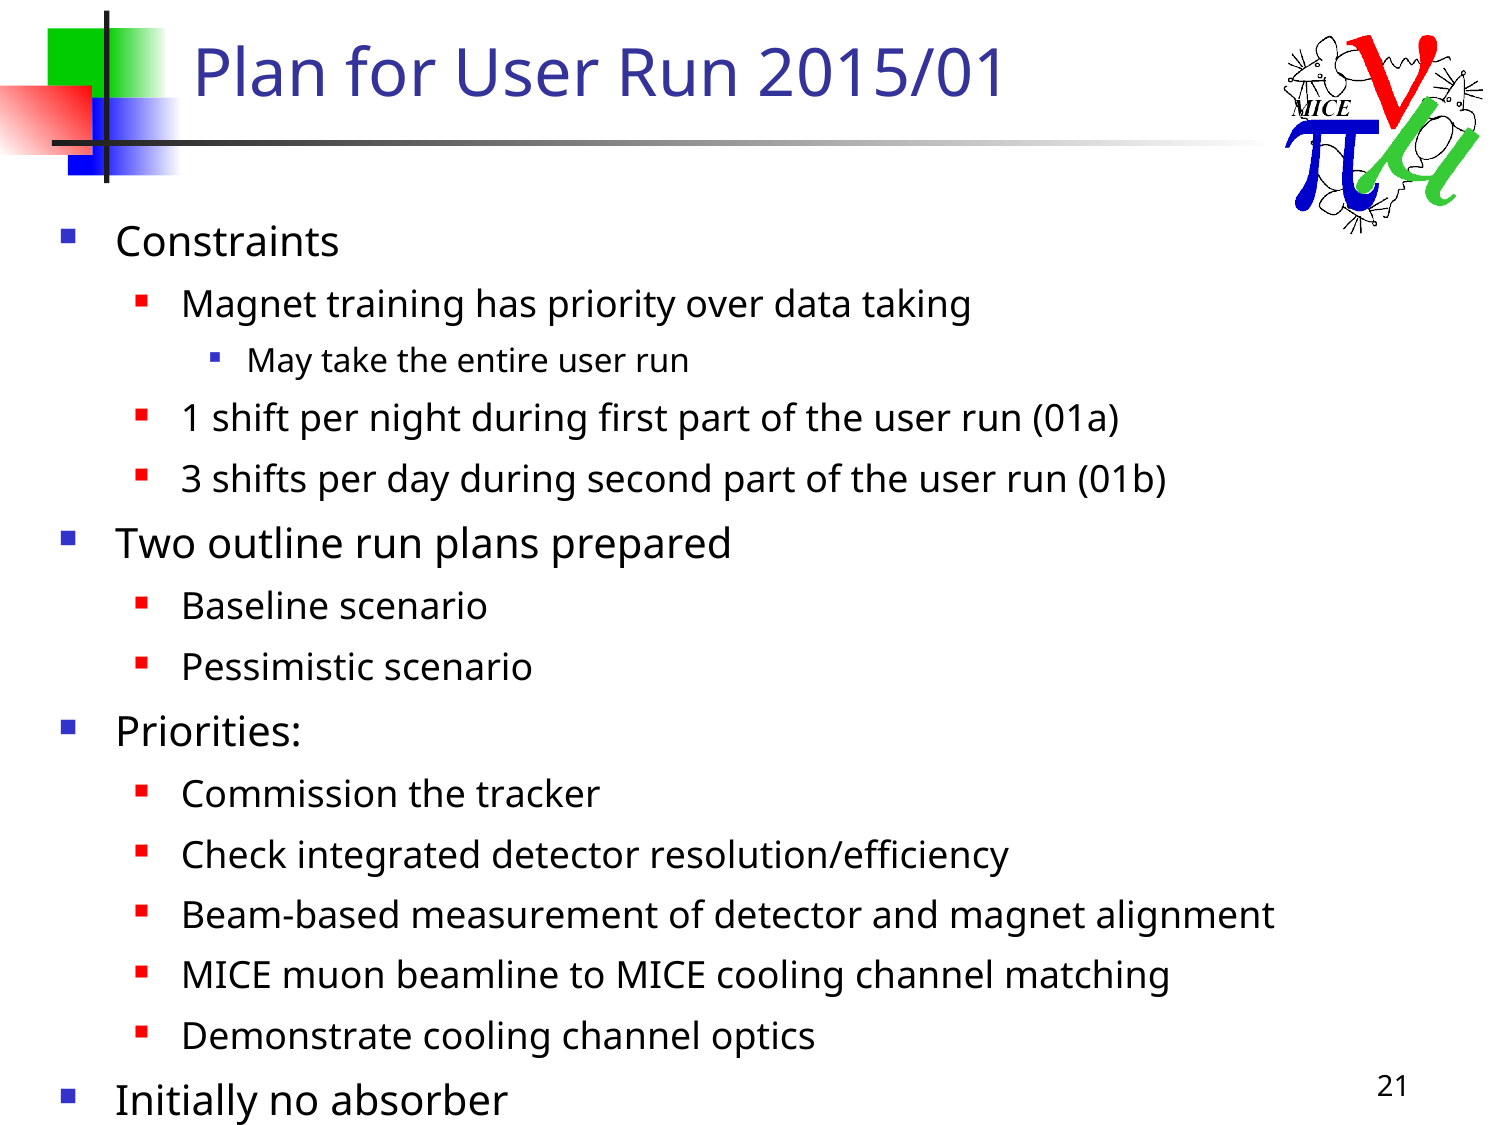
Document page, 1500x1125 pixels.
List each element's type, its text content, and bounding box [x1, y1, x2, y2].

list Constraints Magnet training has priority over data taking May take the entire user run 1 shift per night during first part of the user run (01a) 3 shifts per day during second part of the user run (01b) Two outline run plans prepared Baseline scenario Pessimistic scenario Priorities: Commission the tracker Check integrated detector resolution/efficiency Beam-based measurement of detector and magnet alignment MICE muon beamline to MICE cooling channel matching Demonstrate cooling channel optics Initially no absorber Talk by Paul Soler [59, 211, 1495, 1079]
picture [1264, 5, 1500, 251]
title Plan for User Run 2015/01 [191, 0, 1471, 164]
